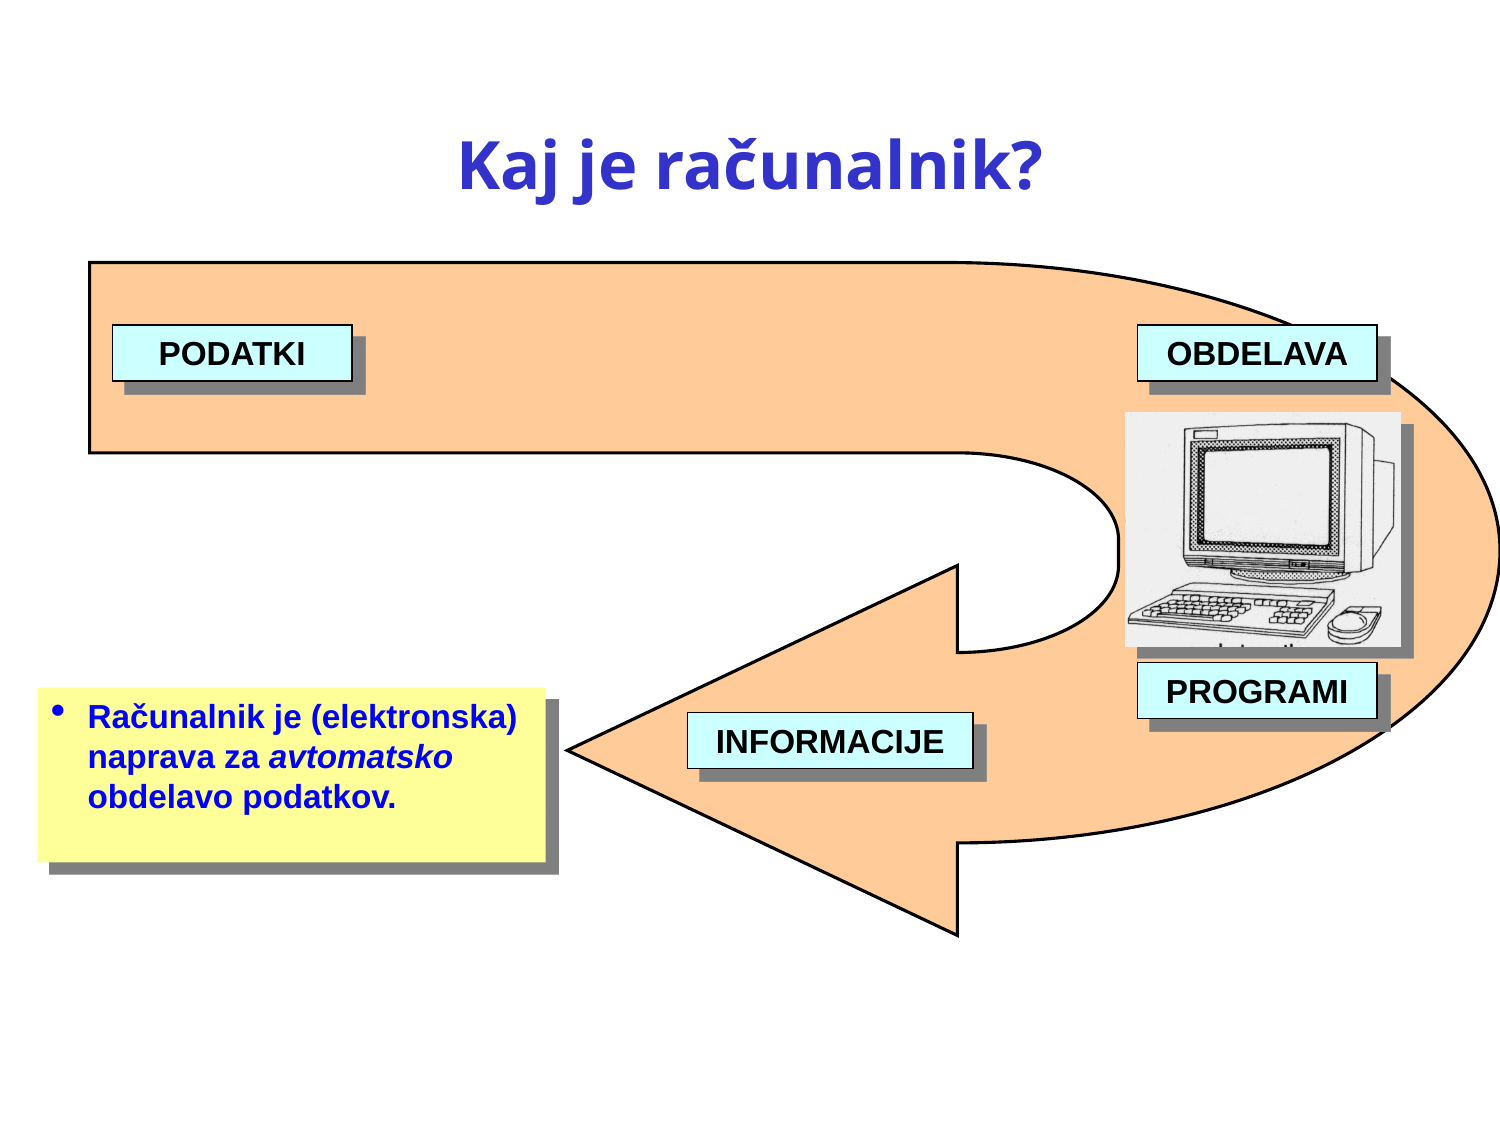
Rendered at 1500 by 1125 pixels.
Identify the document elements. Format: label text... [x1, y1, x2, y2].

text_box PROGRAMI [1137, 662, 1378, 719]
text_box PODATKI [112, 324, 353, 382]
text_box OBDELAVA [1137, 324, 1378, 382]
title Kaj je računalnik? [112, 75, 1388, 250]
picture [1125, 412, 1401, 647]
text_box Računalnik je (elektronska) naprava za avtomatsko obdelavo podatkov. [37, 687, 546, 863]
text_box INFORMACIJE [687, 712, 973, 769]
text_box [89, 262, 1500, 936]
